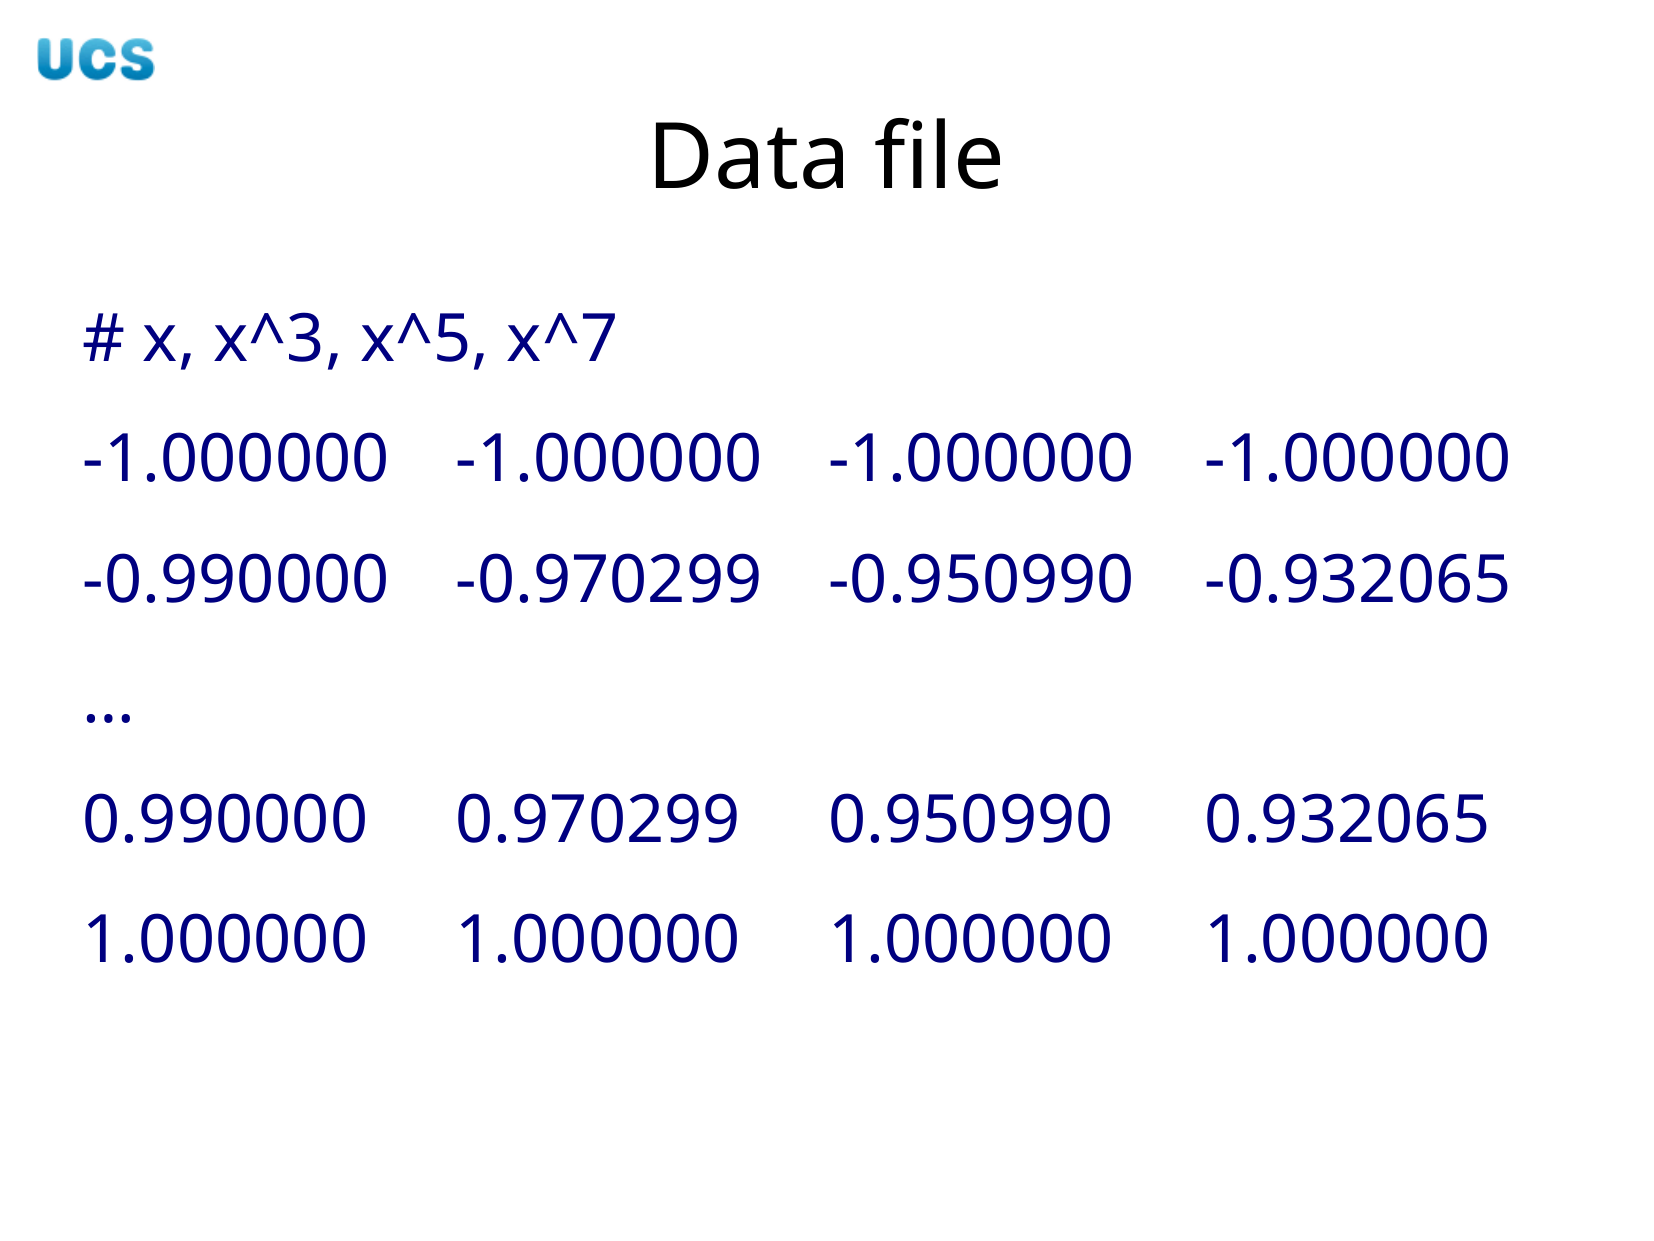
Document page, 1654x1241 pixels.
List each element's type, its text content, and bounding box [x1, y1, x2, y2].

list # x, x^3, x^5, x^7 -1.000000 -1.000000 -1.000000 -1.000000 -0.990000 -0.970299 -0.950990 -0.932065 … 0.990000 0.970299 0.950990 0.932065 1.000000 1.000000 1.000000 1.000000 [82, 290, 1571, 1109]
title Data file [82, 49, 1571, 257]
picture [37, 37, 155, 82]
